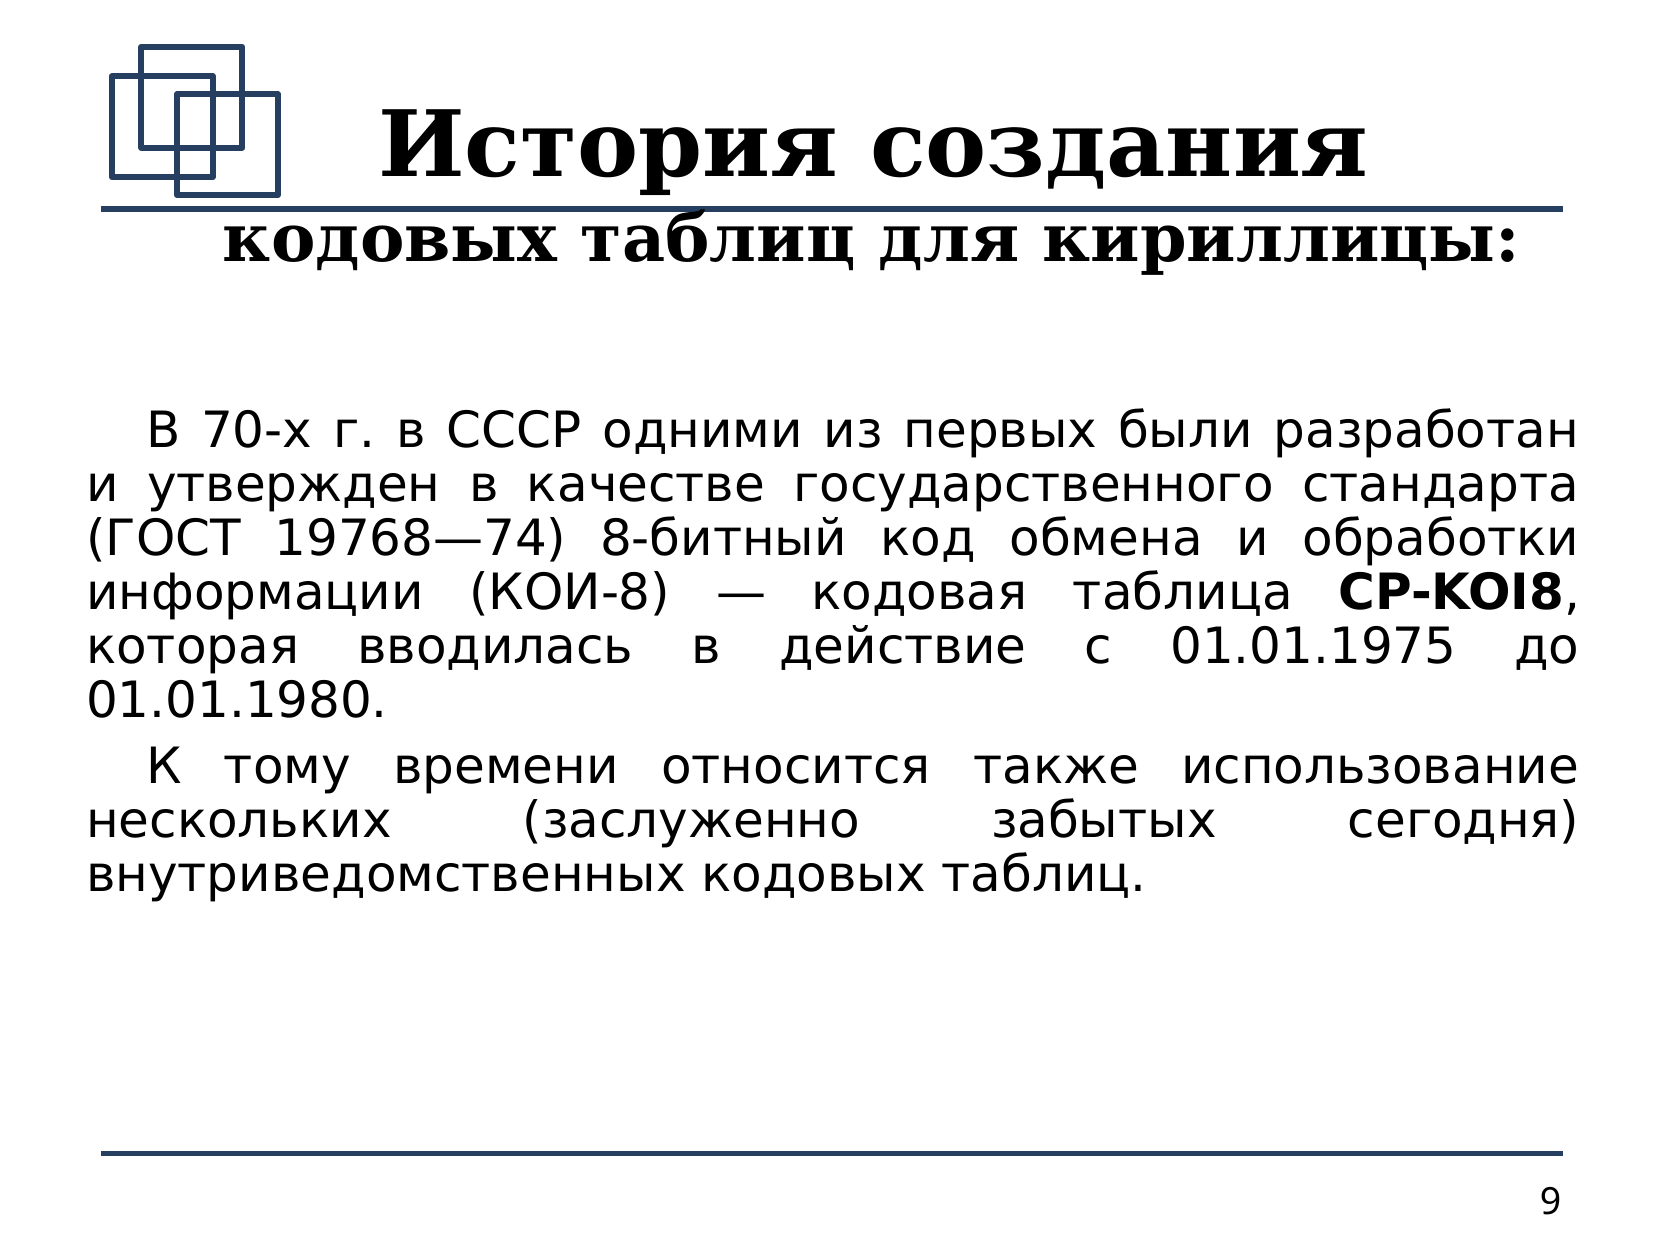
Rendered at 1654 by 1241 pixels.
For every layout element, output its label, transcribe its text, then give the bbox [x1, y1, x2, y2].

title История создания кодовых таблиц для кириллицы: [130, 47, 1615, 312]
text_box В 70-х г. в СССР одними из первых были разработан и утвержден в качестве государственного стандарта (ГОСТ 19768—74) 8-битный код обмена и обработки информации (КОИ-8) — кодовая таблица СP-KOI8, которая вводилась в действие с 01.01.1975 до 01.01.1980. К тому времени относится также использование нескольких (заслуженно забытых сегодня) внутриведомственных кодовых таблиц. [71, 396, 1595, 1141]
